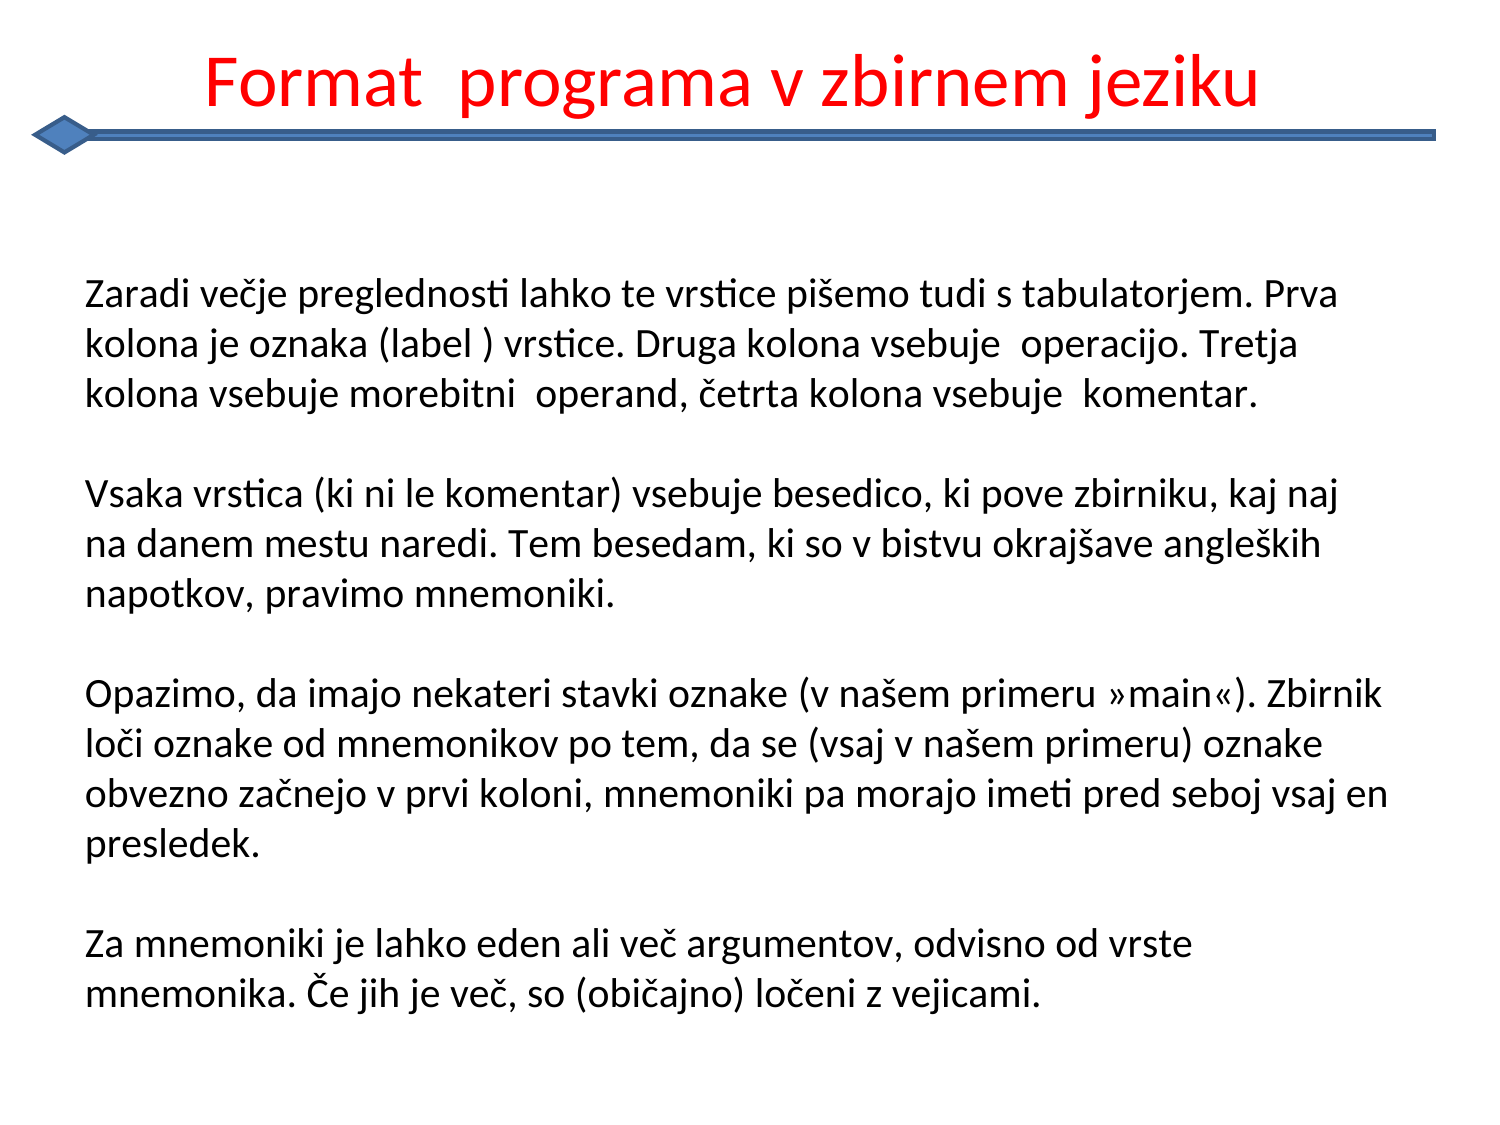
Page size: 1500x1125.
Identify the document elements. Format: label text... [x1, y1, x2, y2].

title Format programa v zbirnem jeziku [58, 0, 1409, 153]
text_box Zaradi večje preglednosti lahko te vrstice pišemo tudi s tabulatorjem. Prva kolona je oznaka (label ) vrstice. Druga kolona vsebuje operacijo. Tretja kolona vsebuje morebitni operand, četrta kolona vsebuje komentar. Vsaka vrstica (ki ni le komentar) vsebuje besedico, ki pove zbirniku, kaj naj na danem mestu naredi. Tem besedam, ki so v bistvu okrajšave angleških napotkov, pravimo mnemoniki. Opazimo, da imajo nekateri stavki oznake (v našem primeru »main«). Zbirnik loči oznake od mnemonikov po tem, da se (vsaj v našem primeru) oznake obvezno začnejo v prvi koloni, mnemoniki pa morajo imeti pred seboj vsaj en presledek. Za mnemoniki je lahko eden ali več argumentov, odvisno od vrste mnemonika. Če jih je več, so (običajno) ločeni z vejicami. [70, 257, 1407, 1074]
